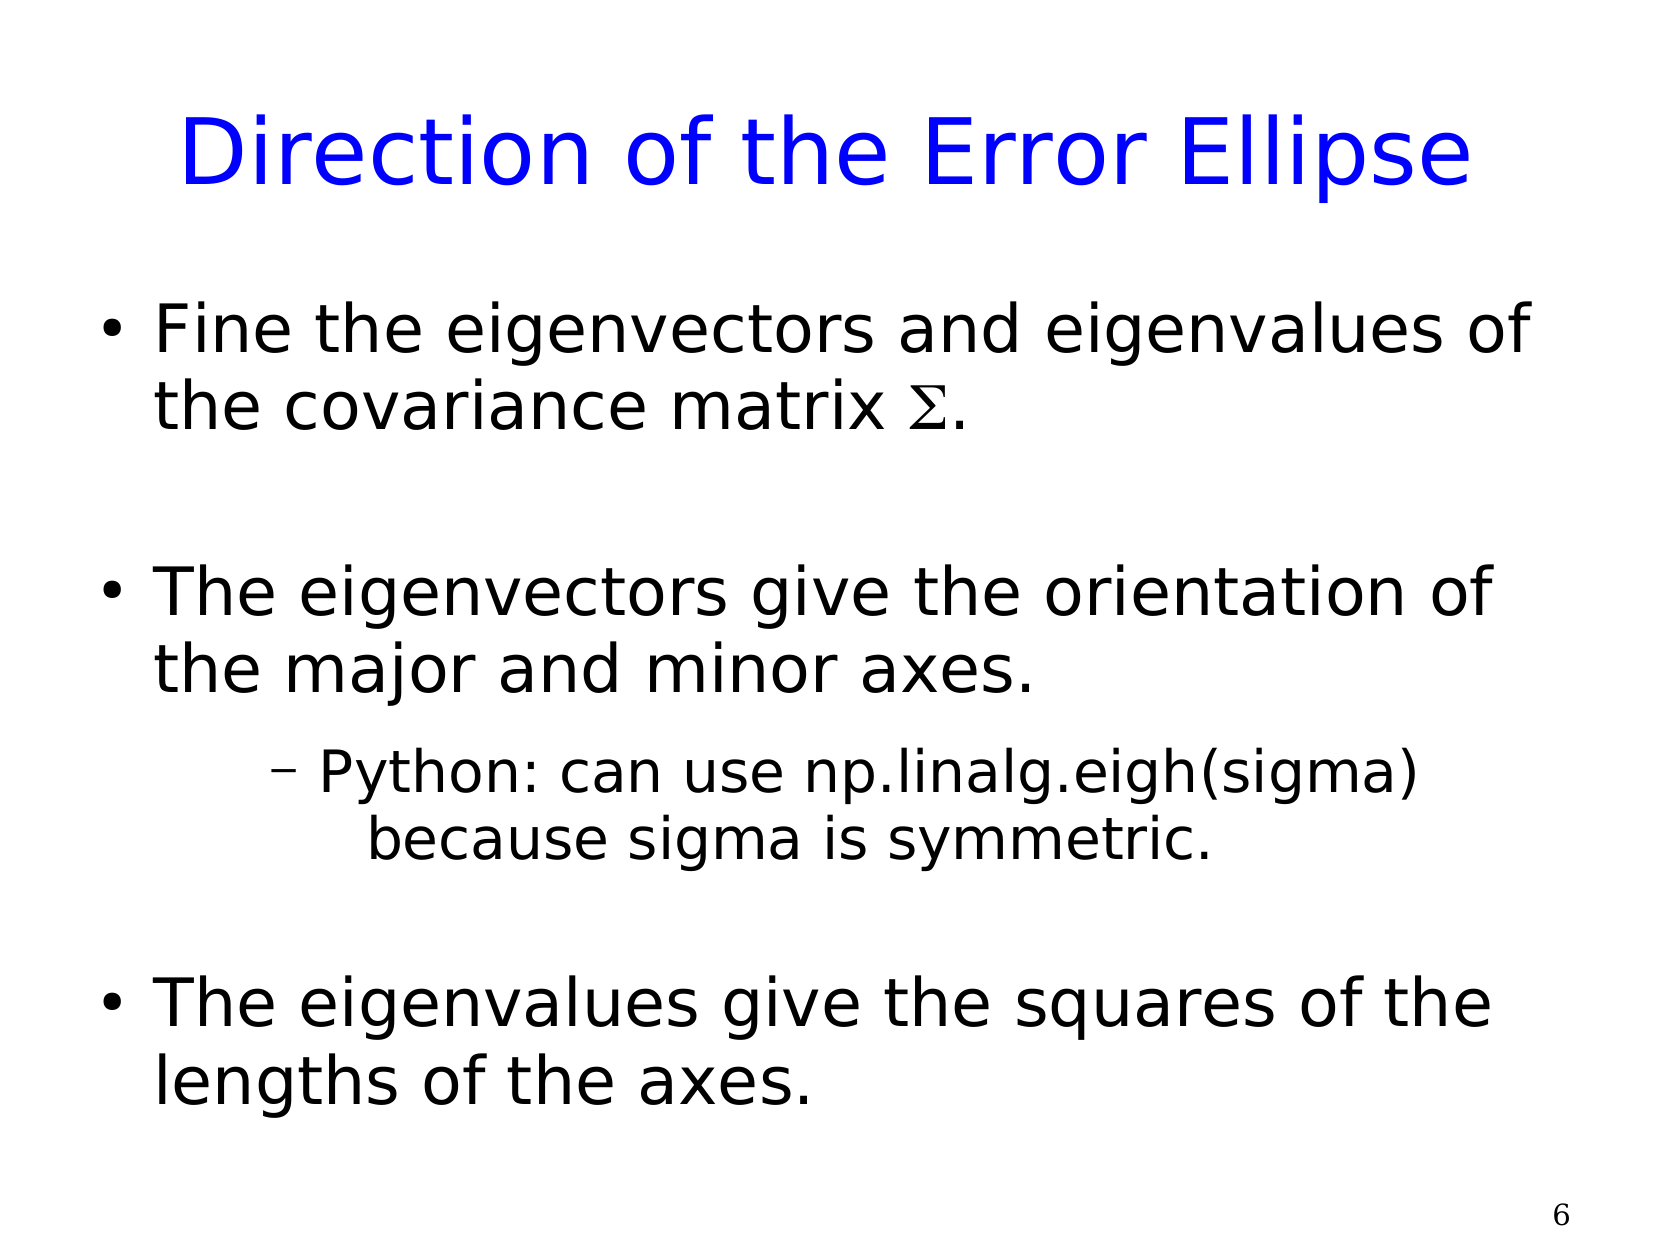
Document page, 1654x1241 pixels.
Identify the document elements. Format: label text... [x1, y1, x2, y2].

title Direction of the Error Ellipse [82, 49, 1571, 257]
list Fine the eigenvectors and eigenvalues of the covariance matrix S. The eigenvectors give the orientation of the major and minor axes. Python: can use np.linalg.eigh(sigma) because sigma is symmetric. The eigenvalues give the squares of the lengths of the axes. [82, 290, 1571, 1131]
